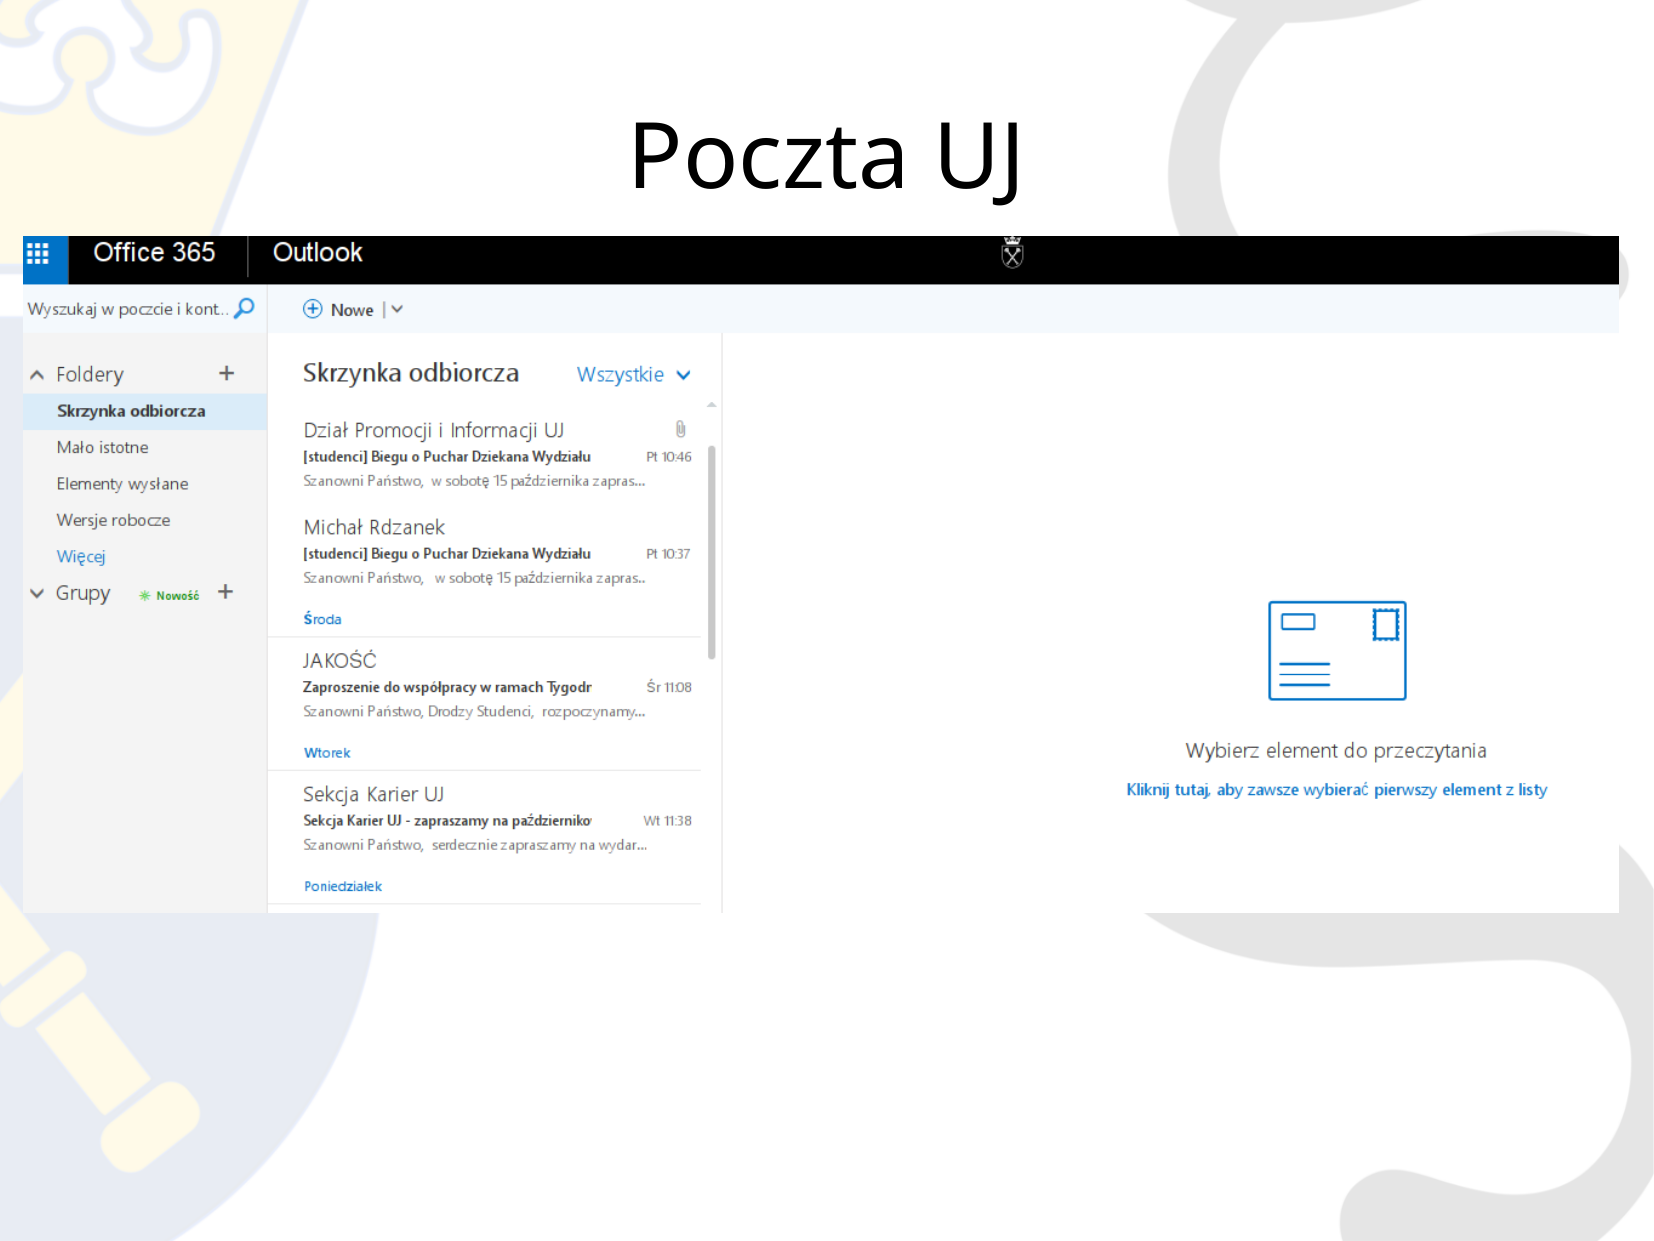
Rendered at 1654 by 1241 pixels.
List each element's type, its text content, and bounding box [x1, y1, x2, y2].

title Poczta UJ [82, 49, 1571, 236]
picture [0, 0, 1654, 1241]
